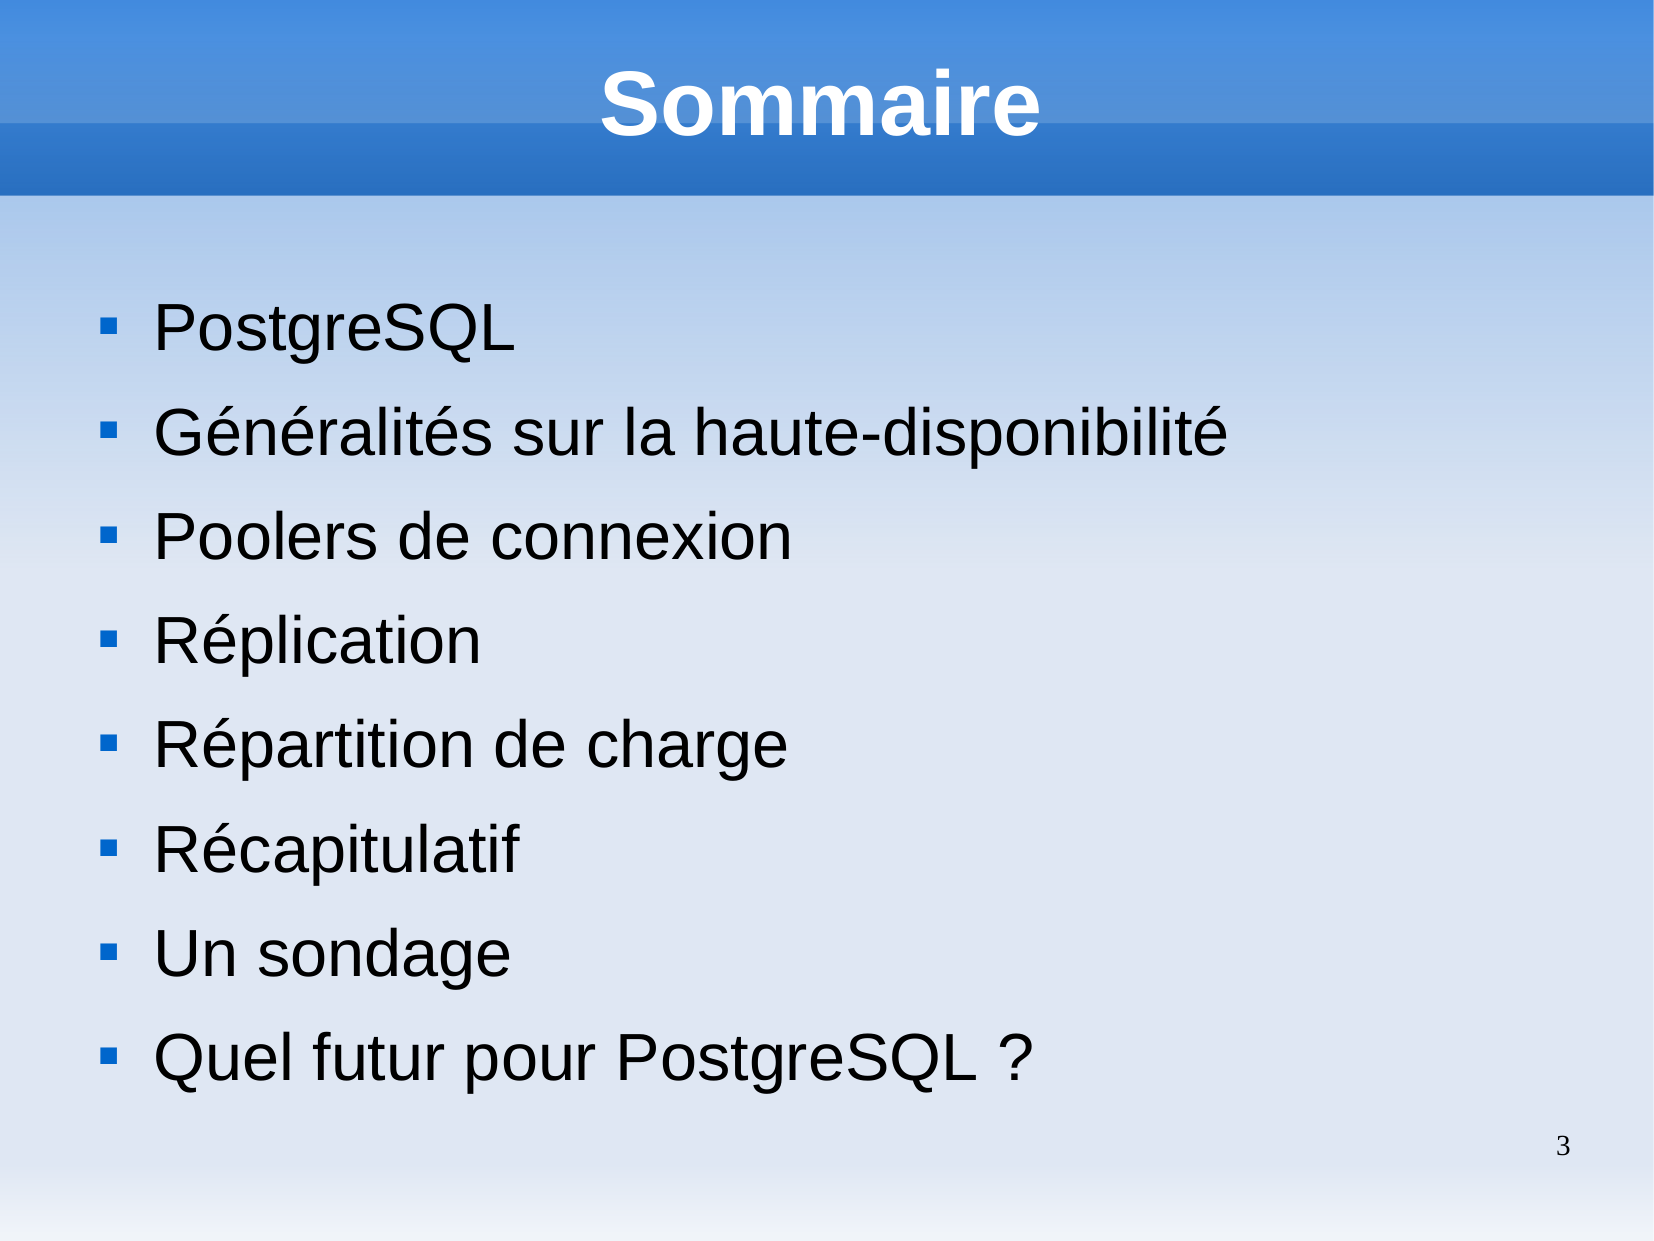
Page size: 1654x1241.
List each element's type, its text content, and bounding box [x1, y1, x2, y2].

list PostgreSQL Généralités sur la haute-disponibilité Poolers de connexion Réplication Répartition de charge Récapitulatif Un sondage Quel futur pour PostgreSQL ? [82, 290, 1571, 1096]
title Sommaire [76, 0, 1565, 208]
picture [0, 0, 1654, 1241]
